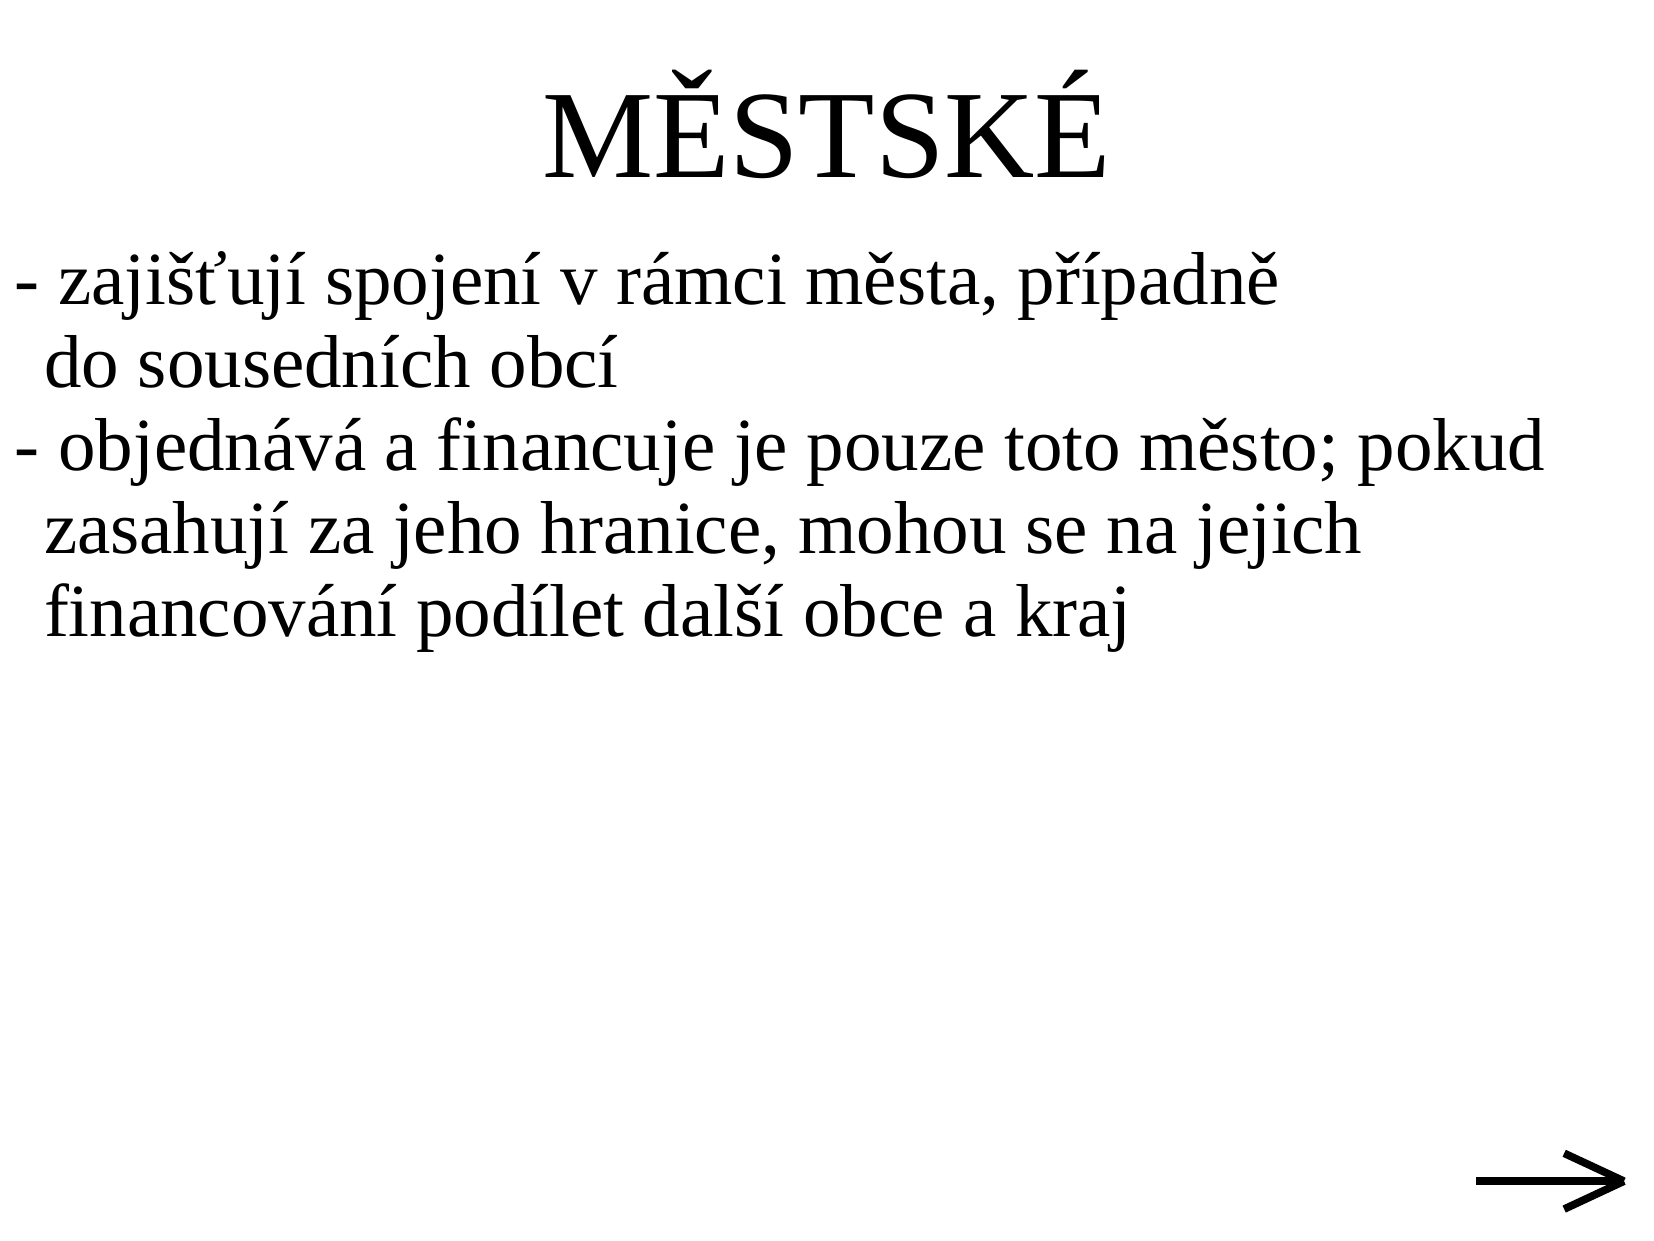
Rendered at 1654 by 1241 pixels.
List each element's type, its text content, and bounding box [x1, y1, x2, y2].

text_box MĚSTSKÉ [527, 59, 1127, 213]
text_box - zajišťují spojení v rámci města, případně do sousedních obcí - objednává a financuje je pouze toto město; pokud zasahují za jeho hranice, mohou se na jejich financování podílet další obce a kraj [0, 230, 1654, 661]
